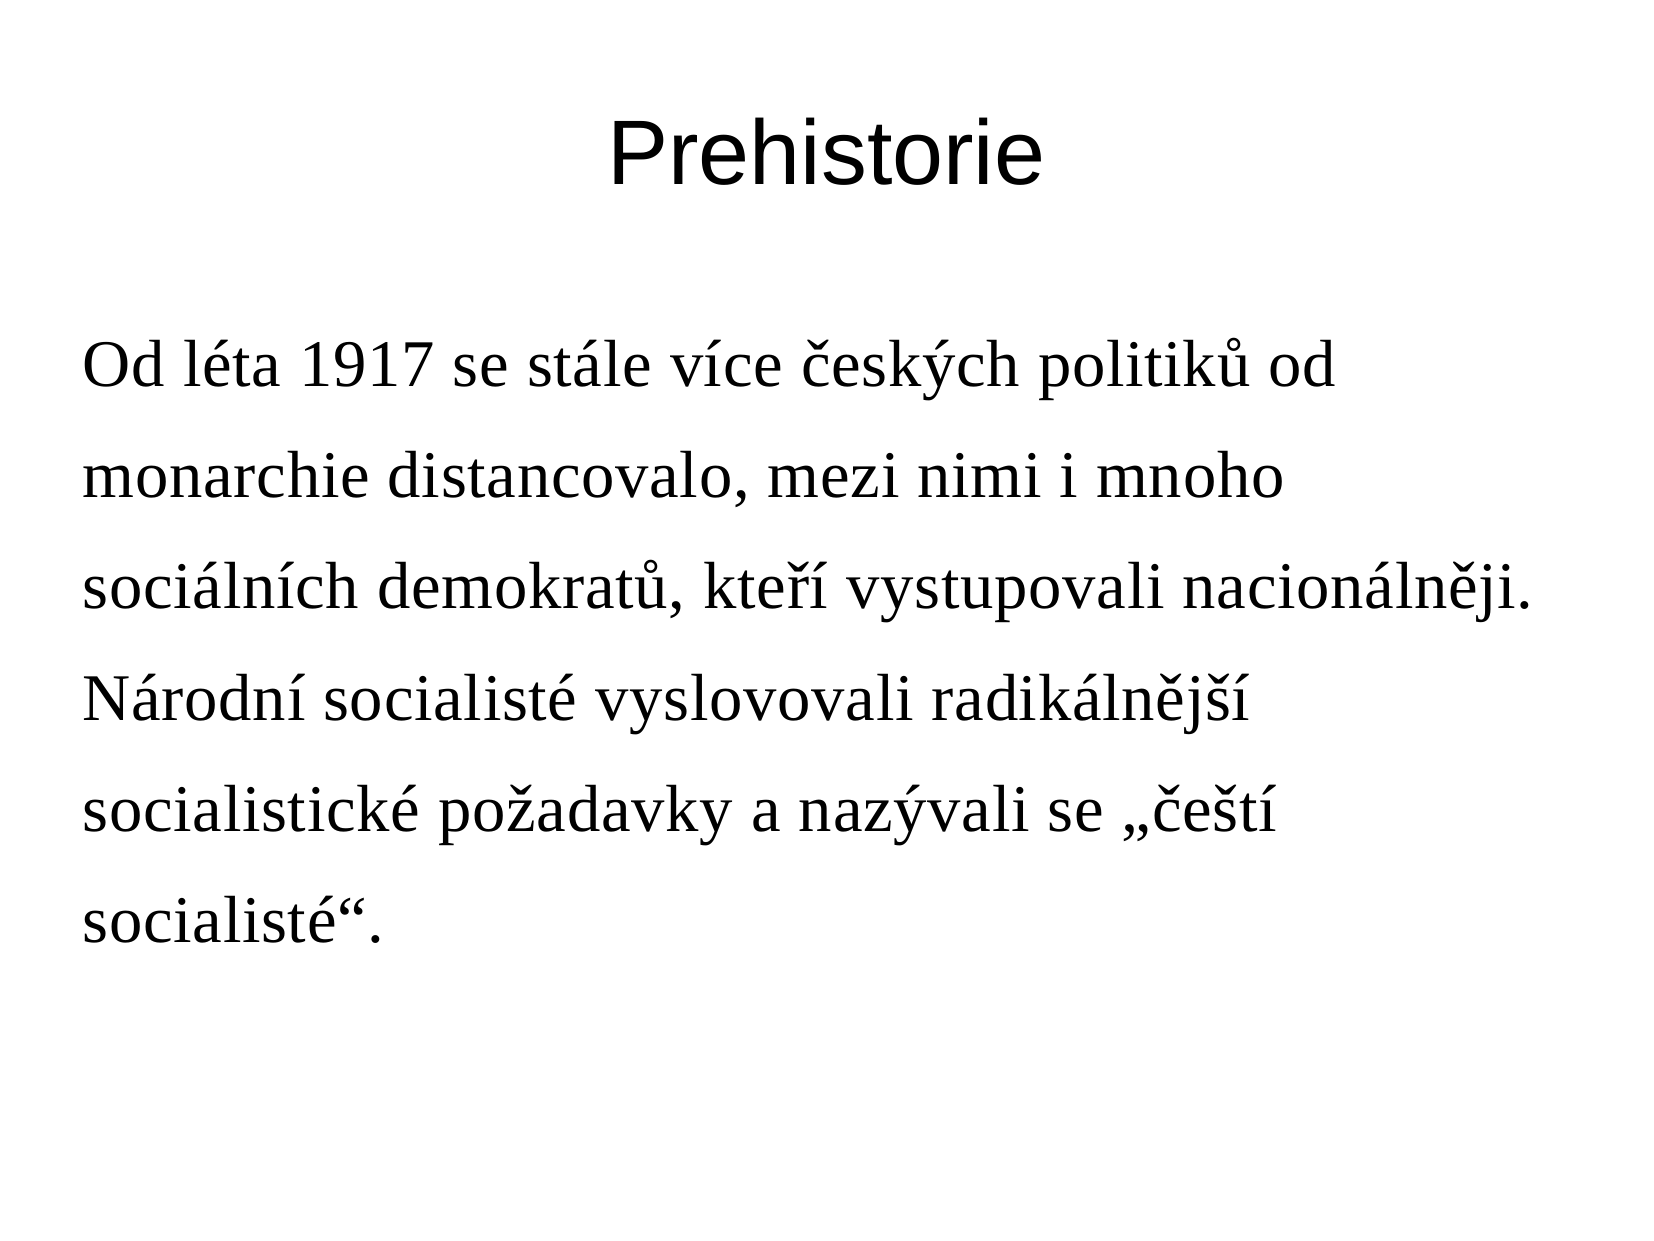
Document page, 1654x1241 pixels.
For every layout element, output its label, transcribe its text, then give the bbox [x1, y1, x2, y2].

list Od léta 1917 se stále více českých politiků od monarchie distancovalo, mezi nimi i mnoho sociálních demokratů, kteří vystupovali nacionálněji. Národní socialisté vyslovovali radikálnější socialistické požadavky a nazývali se „čeští socialisté“. [82, 290, 1571, 1010]
title Prehistorie [82, 49, 1571, 257]
